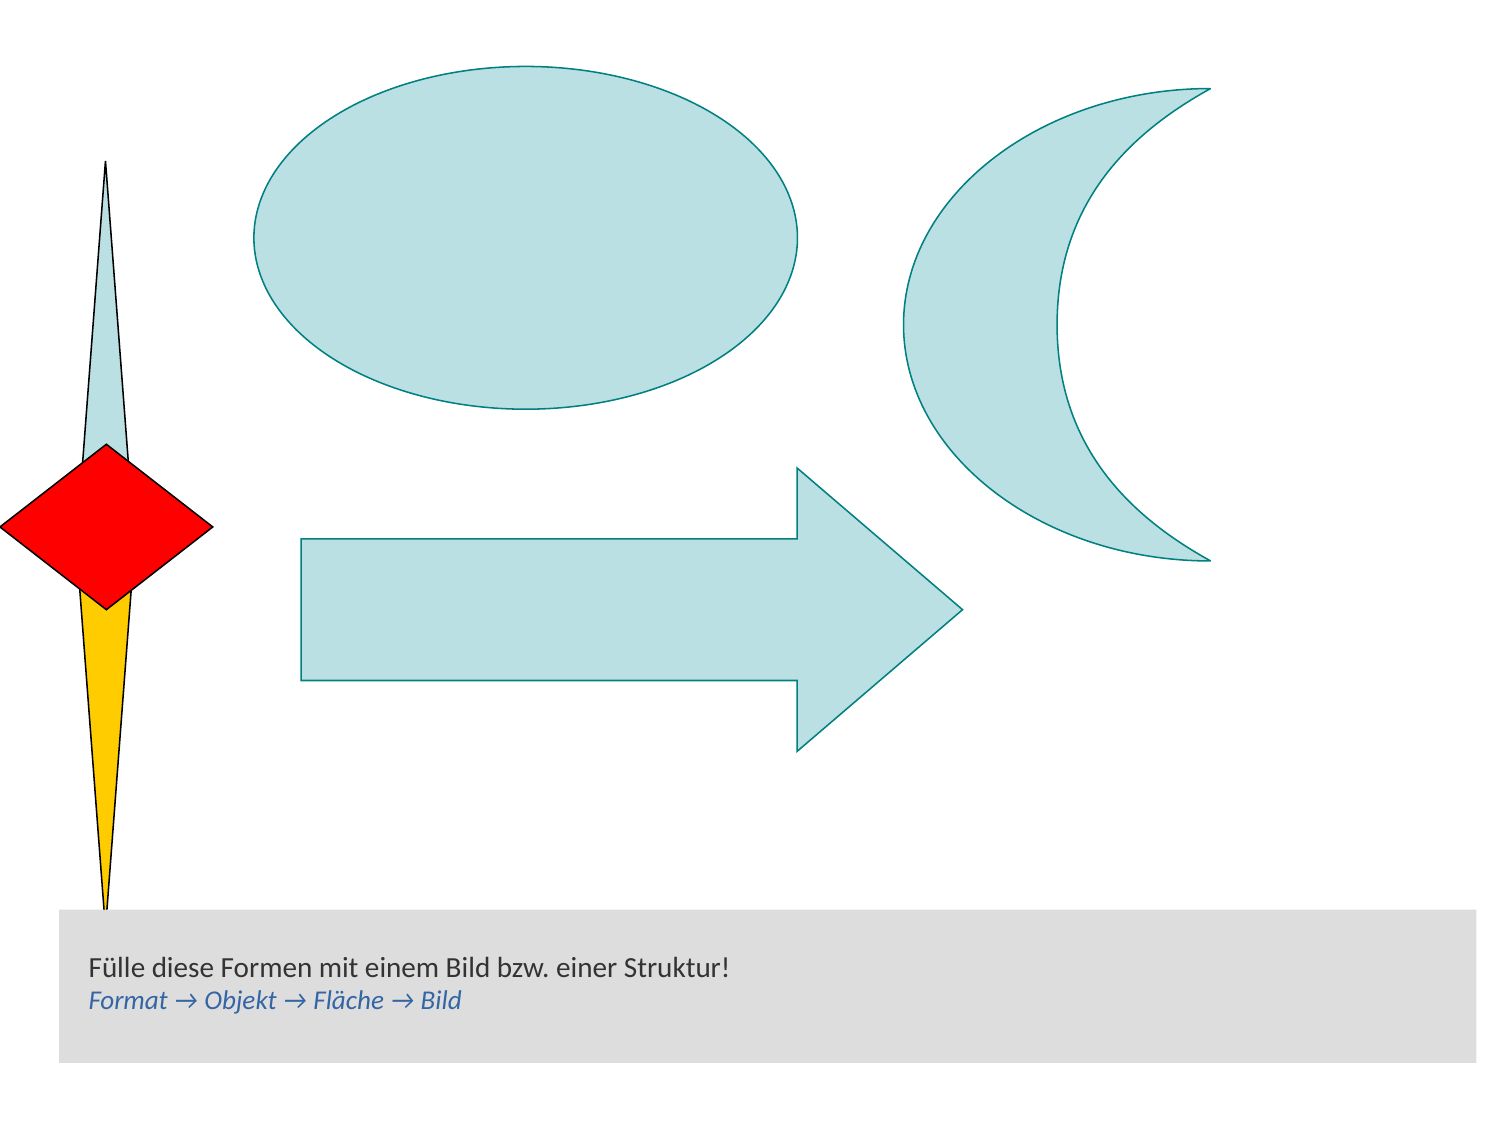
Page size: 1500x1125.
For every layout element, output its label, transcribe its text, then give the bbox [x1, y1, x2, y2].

list Fülle diese Formen mit einem Bild bzw. einer Struktur! Format → Objekt → Fläche → Bild [59, 909, 1477, 1063]
text_box [253, 66, 798, 410]
text_box [301, 468, 963, 752]
text_box [903, 88, 1211, 561]
